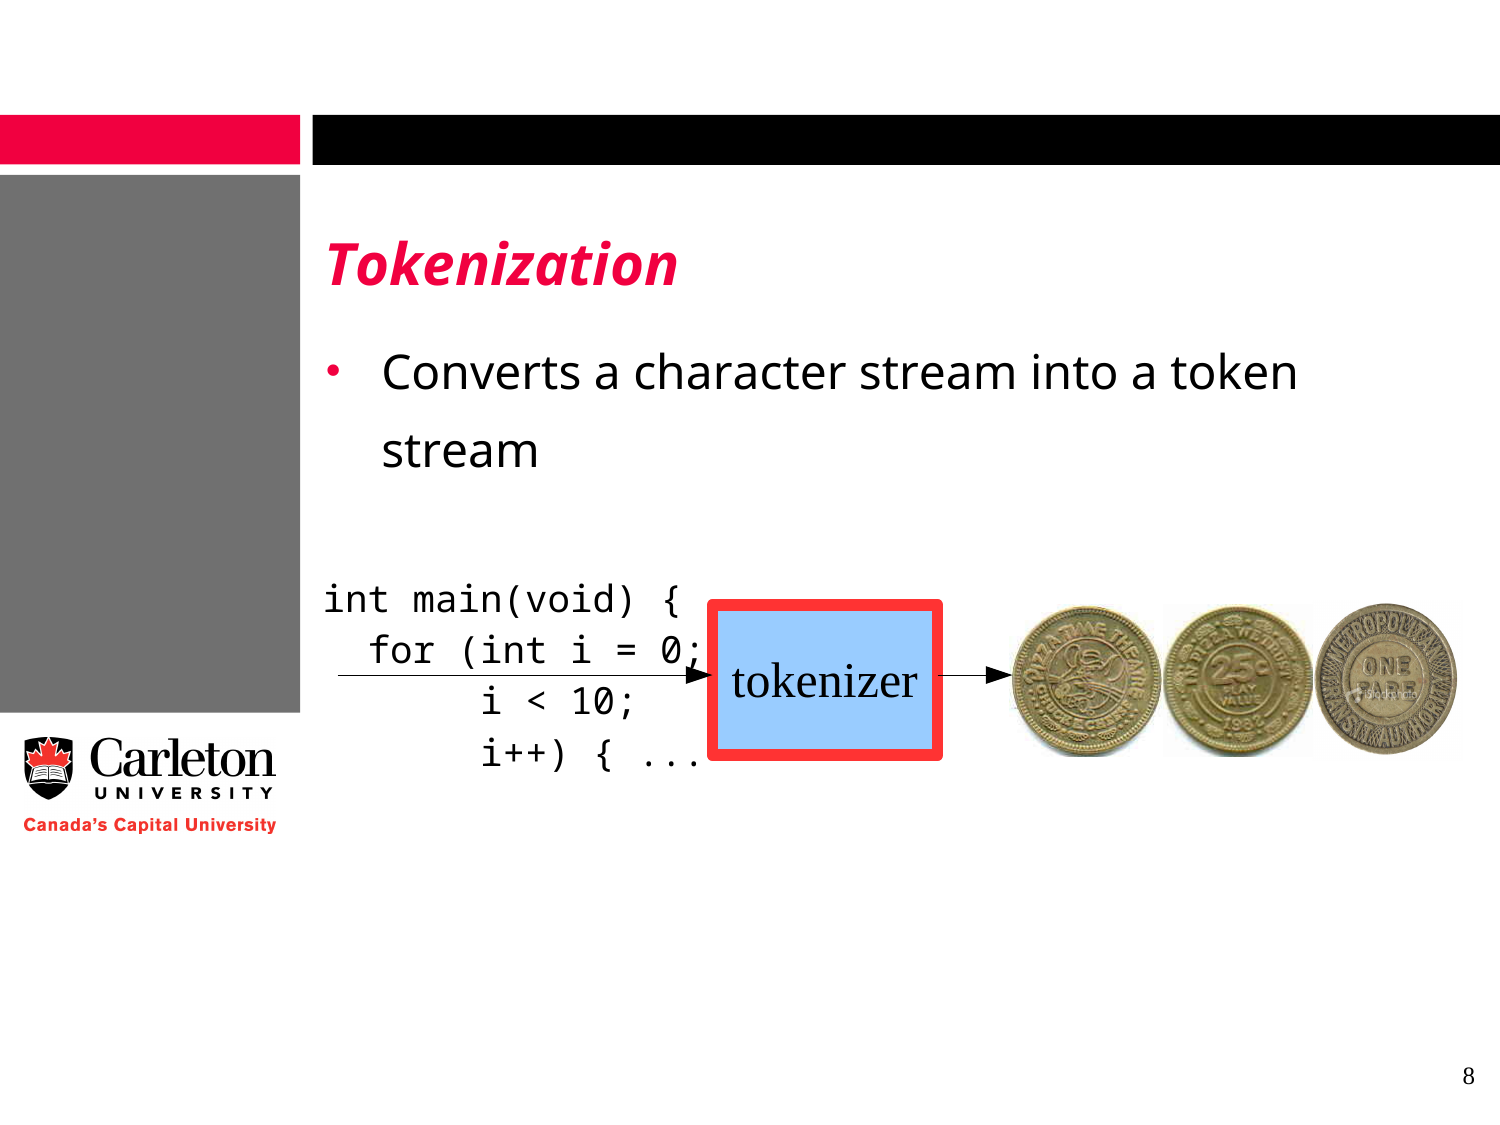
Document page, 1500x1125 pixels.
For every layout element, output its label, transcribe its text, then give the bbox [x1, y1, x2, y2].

list Converts a character stream into a token stream [324, 324, 1450, 1068]
picture [24, 737, 276, 834]
text_box tokenizer [712, 605, 938, 756]
title Tokenization [324, 187, 1450, 324]
picture [1009, 600, 1463, 761]
